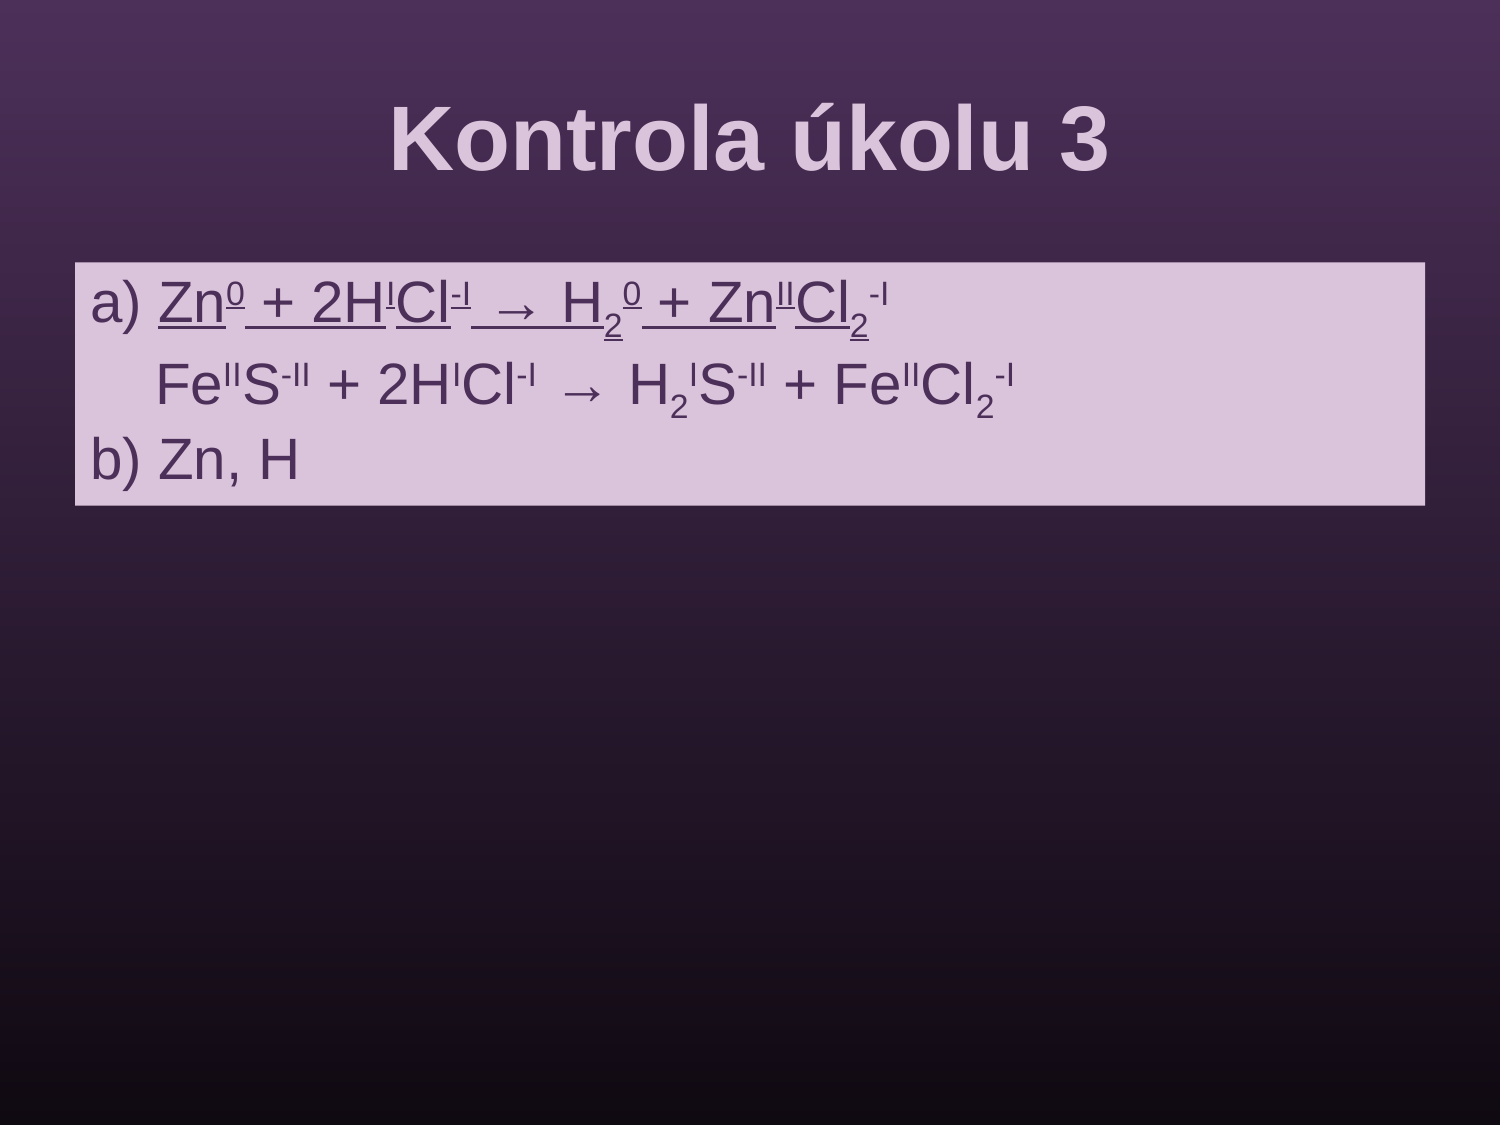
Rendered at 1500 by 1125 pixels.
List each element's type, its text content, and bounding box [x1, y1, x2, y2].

title Kontrola úkolu 3 [75, 45, 1426, 233]
list a) Zn0 + 2HICl-I → H20 + ZnIICl2-I FeIIS-II + 2HICl-I → H2IS-II + FeIICl2-I b) Zn, H [75, 262, 1426, 506]
